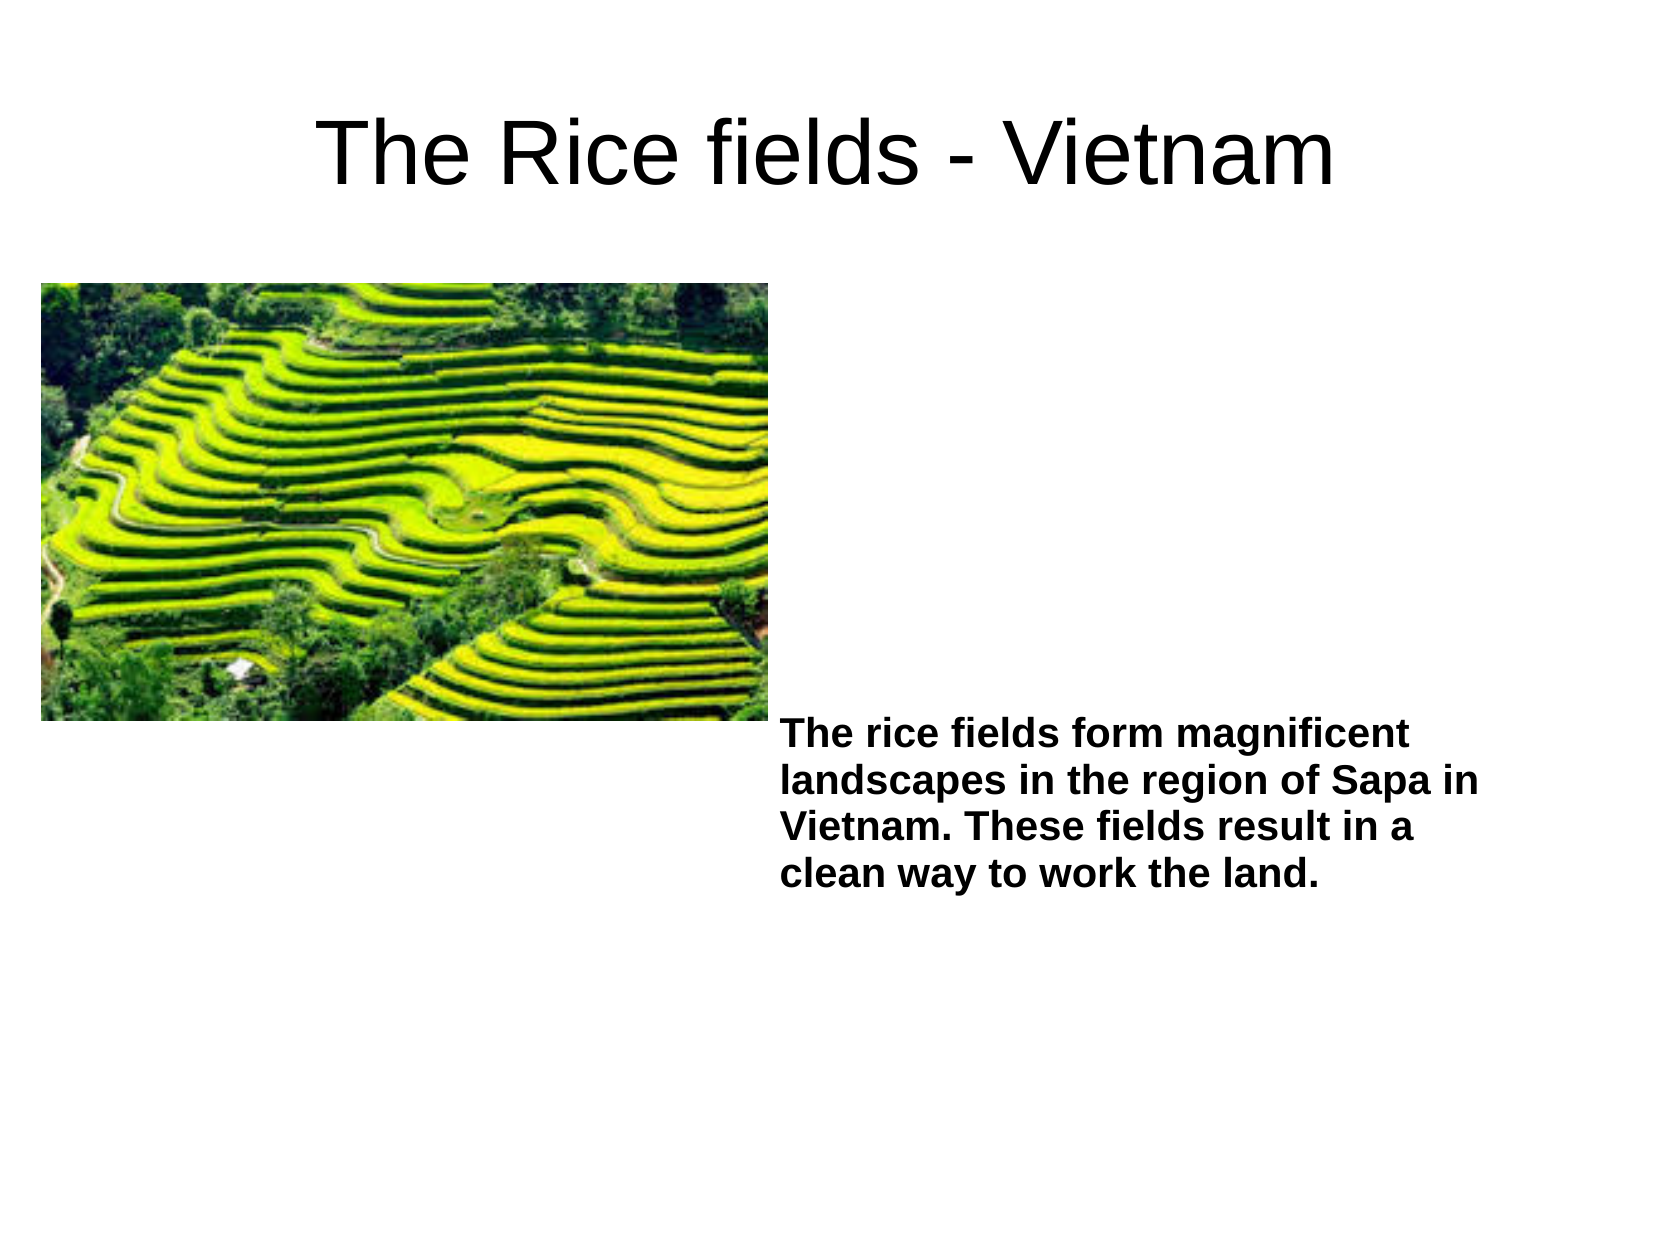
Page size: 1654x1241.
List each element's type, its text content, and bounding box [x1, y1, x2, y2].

title The Rice fields - Vietnam [82, 49, 1571, 257]
list The rice fields form magnificent landscapes in the region of Sapa in Vietnam. These fields result in a clean way to work the land. [779, 709, 1506, 1241]
picture [41, 283, 768, 721]
